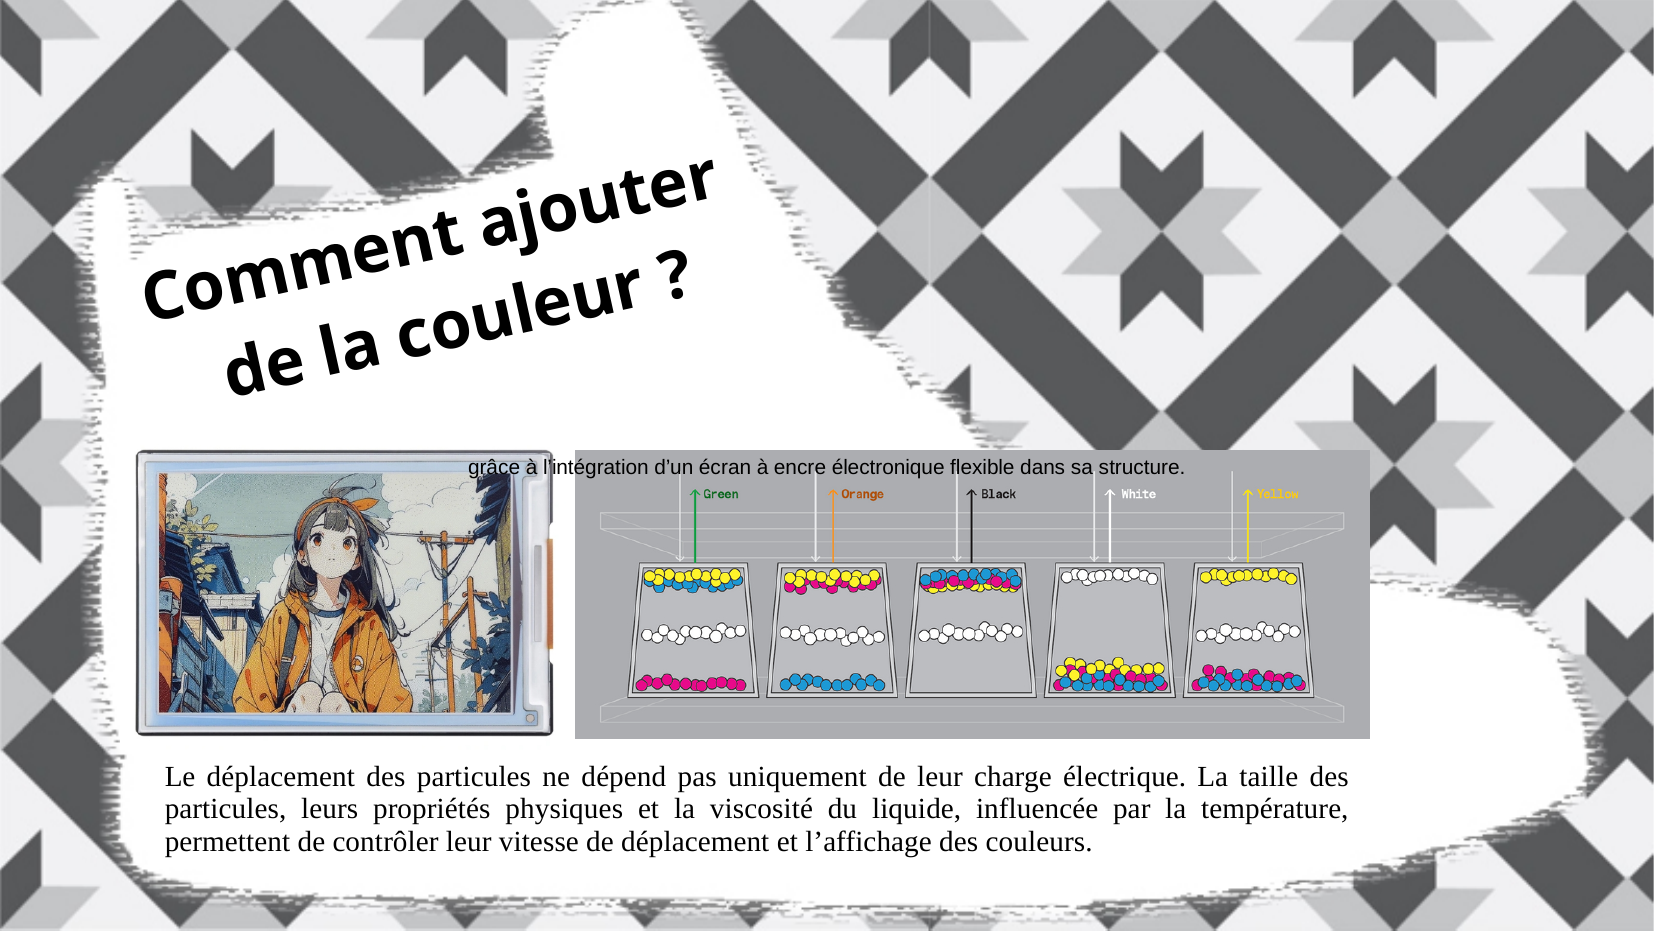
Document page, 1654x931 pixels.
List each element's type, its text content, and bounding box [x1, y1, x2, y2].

title Comment ajouter de la couleur ? [20, 102, 875, 451]
text_box Le déplacement des particules ne dépend pas uniquement de leur charge électrique. La taille des particules, leurs propriétés physiques et la viscosité du liquide, influencée par la température, permettent de contrôler leur vitesse de déplacement et l’affichage des couleurs. [150, 753, 1366, 865]
picture [0, 0, 1654, 931]
text_box grâce à l’intégration d’un écran à encre électronique flexible dans sa structure. [453, 448, 1208, 487]
